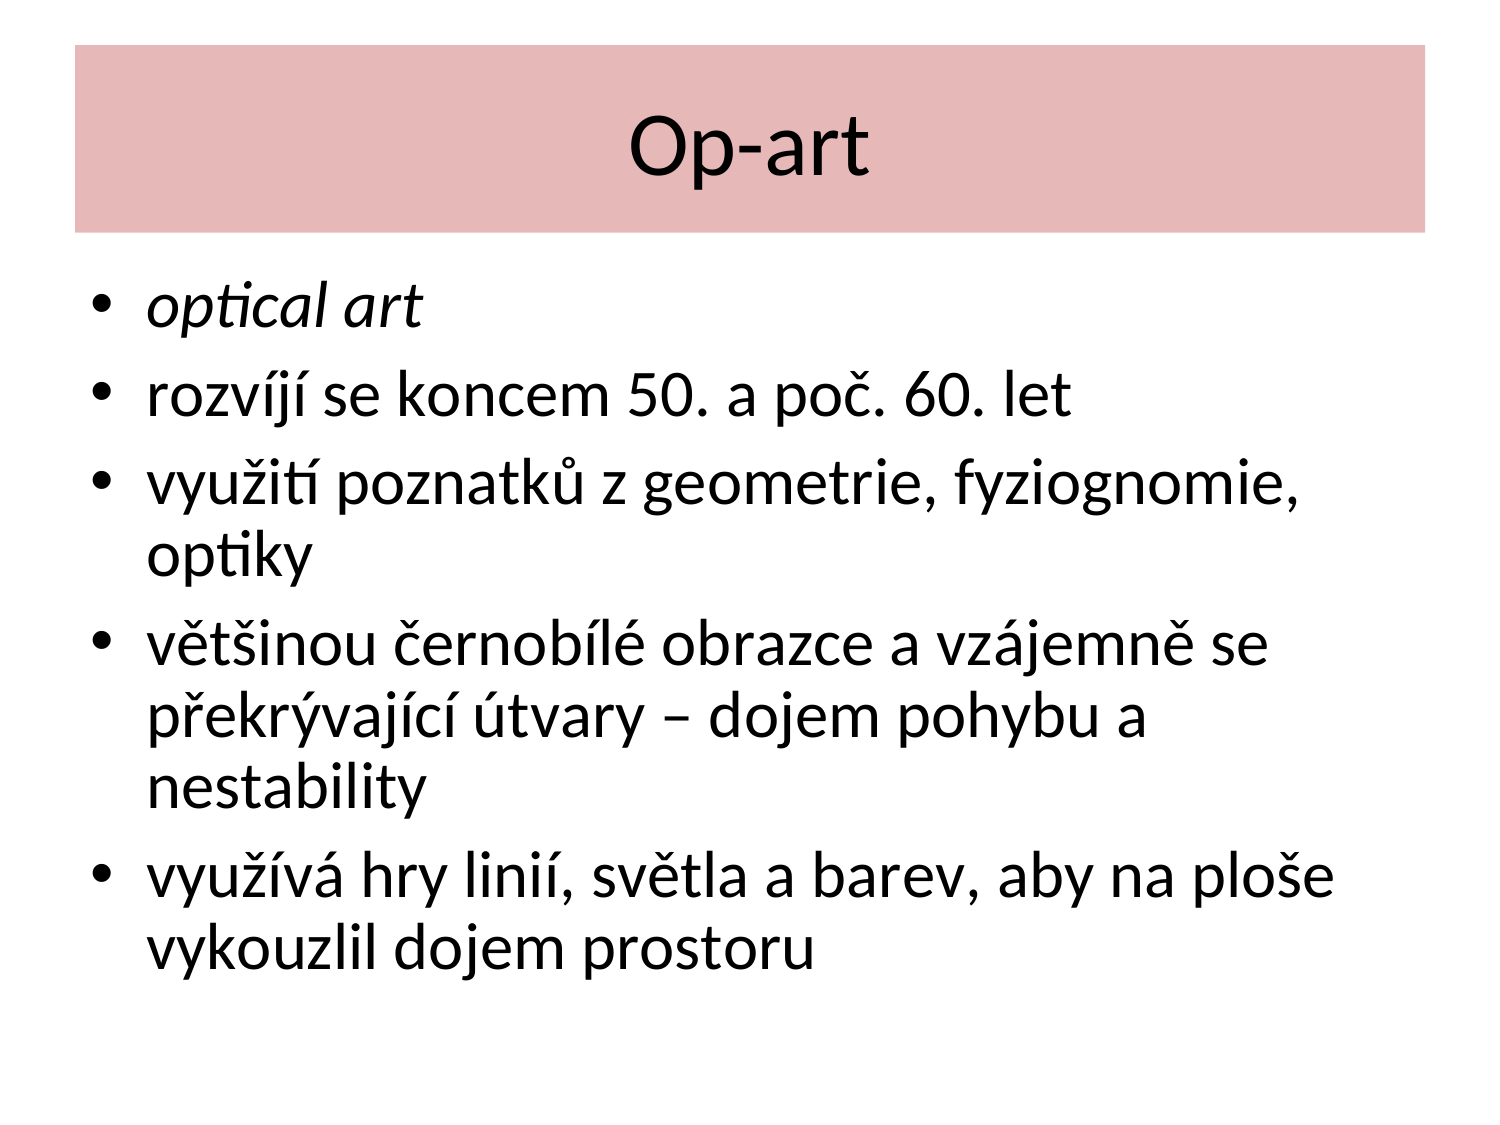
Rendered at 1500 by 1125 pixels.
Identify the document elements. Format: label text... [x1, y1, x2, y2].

list optical art rozvíjí se koncem 50. a poč. 60. let využití poznatků z geometrie, fyziognomie, optiky většinou černobílé obrazce a vzájemně se překrývající útvary – dojem pohybu a nestability využívá hry linií, světla a barev, aby na ploše vykouzlil dojem prostoru [75, 262, 1426, 1006]
title Op-art [75, 45, 1426, 233]
